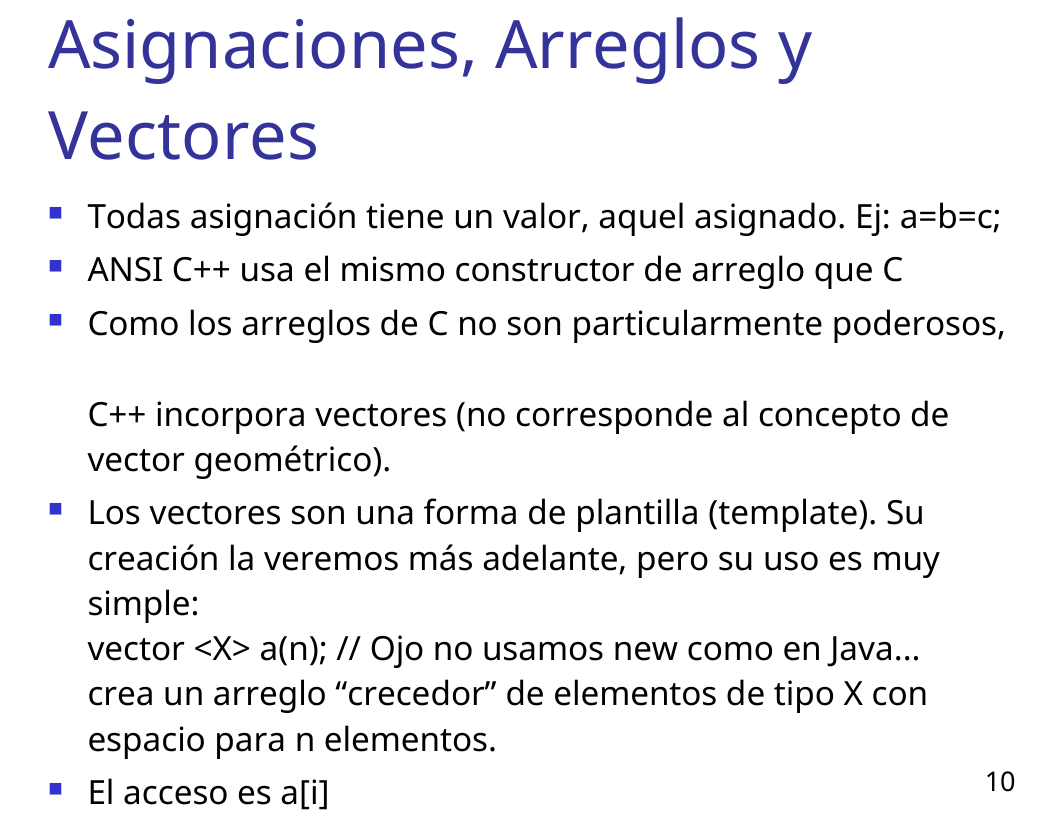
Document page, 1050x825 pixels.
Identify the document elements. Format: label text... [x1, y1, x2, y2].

list Todas asignación tiene un valor, aquel asignado. Ej: a=b=c; ANSI C++ usa el mismo constructor de arreglo que C Como los arreglos de C no son particularmente poderosos, C++ incorpora vectores (no corresponde al concepto de vector geométrico). Los vectores son una forma de plantilla (template). Su creación la veremos más adelante, pero su uso es muy simple: vector <X> a(n); // Ojo no usamos new como en Java... crea un arreglo “crecedor” de elementos de tipo X con espacio para n elementos. El acceso es a[i] [37, 187, 1023, 739]
title Asignaciones, Arreglos y Vectores [37, 25, 1050, 185]
